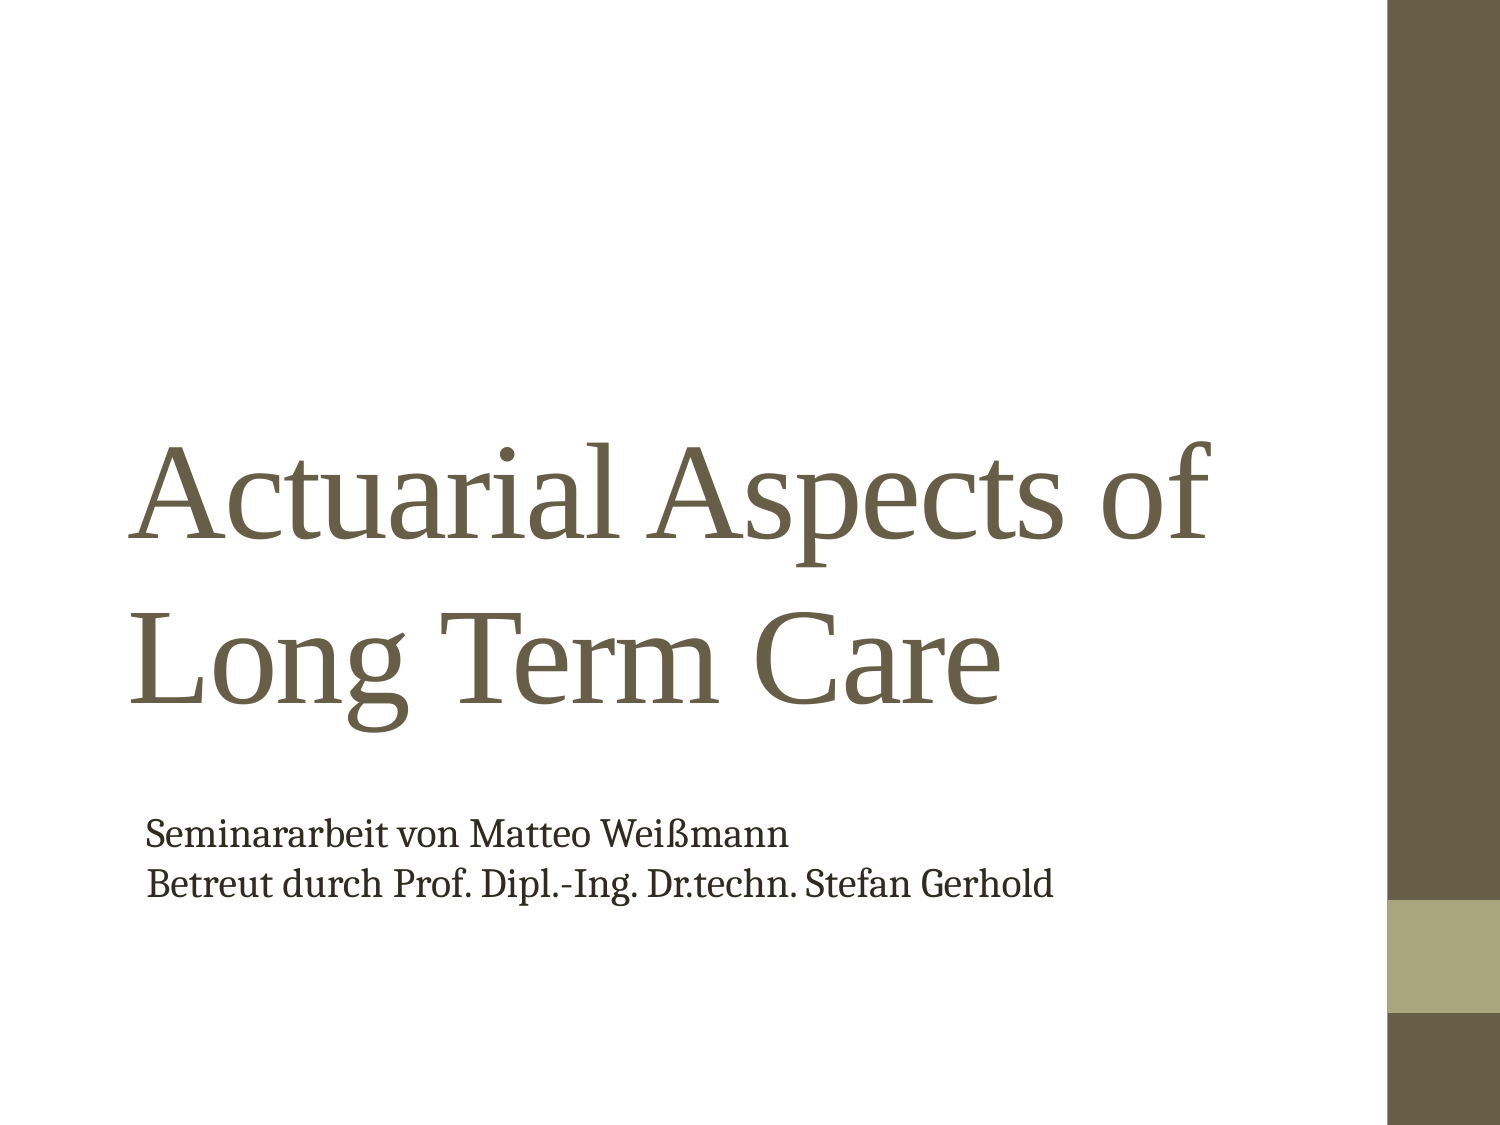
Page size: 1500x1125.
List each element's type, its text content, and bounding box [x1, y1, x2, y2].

subtitle Seminararbeit von Matteo Weißmann Betreut durch Prof. Dipl.-Ing. Dr.techn. Stefan Gerhold [112, 798, 1173, 974]
title Actuarial Aspects of Long Term Care [112, 312, 1351, 739]
